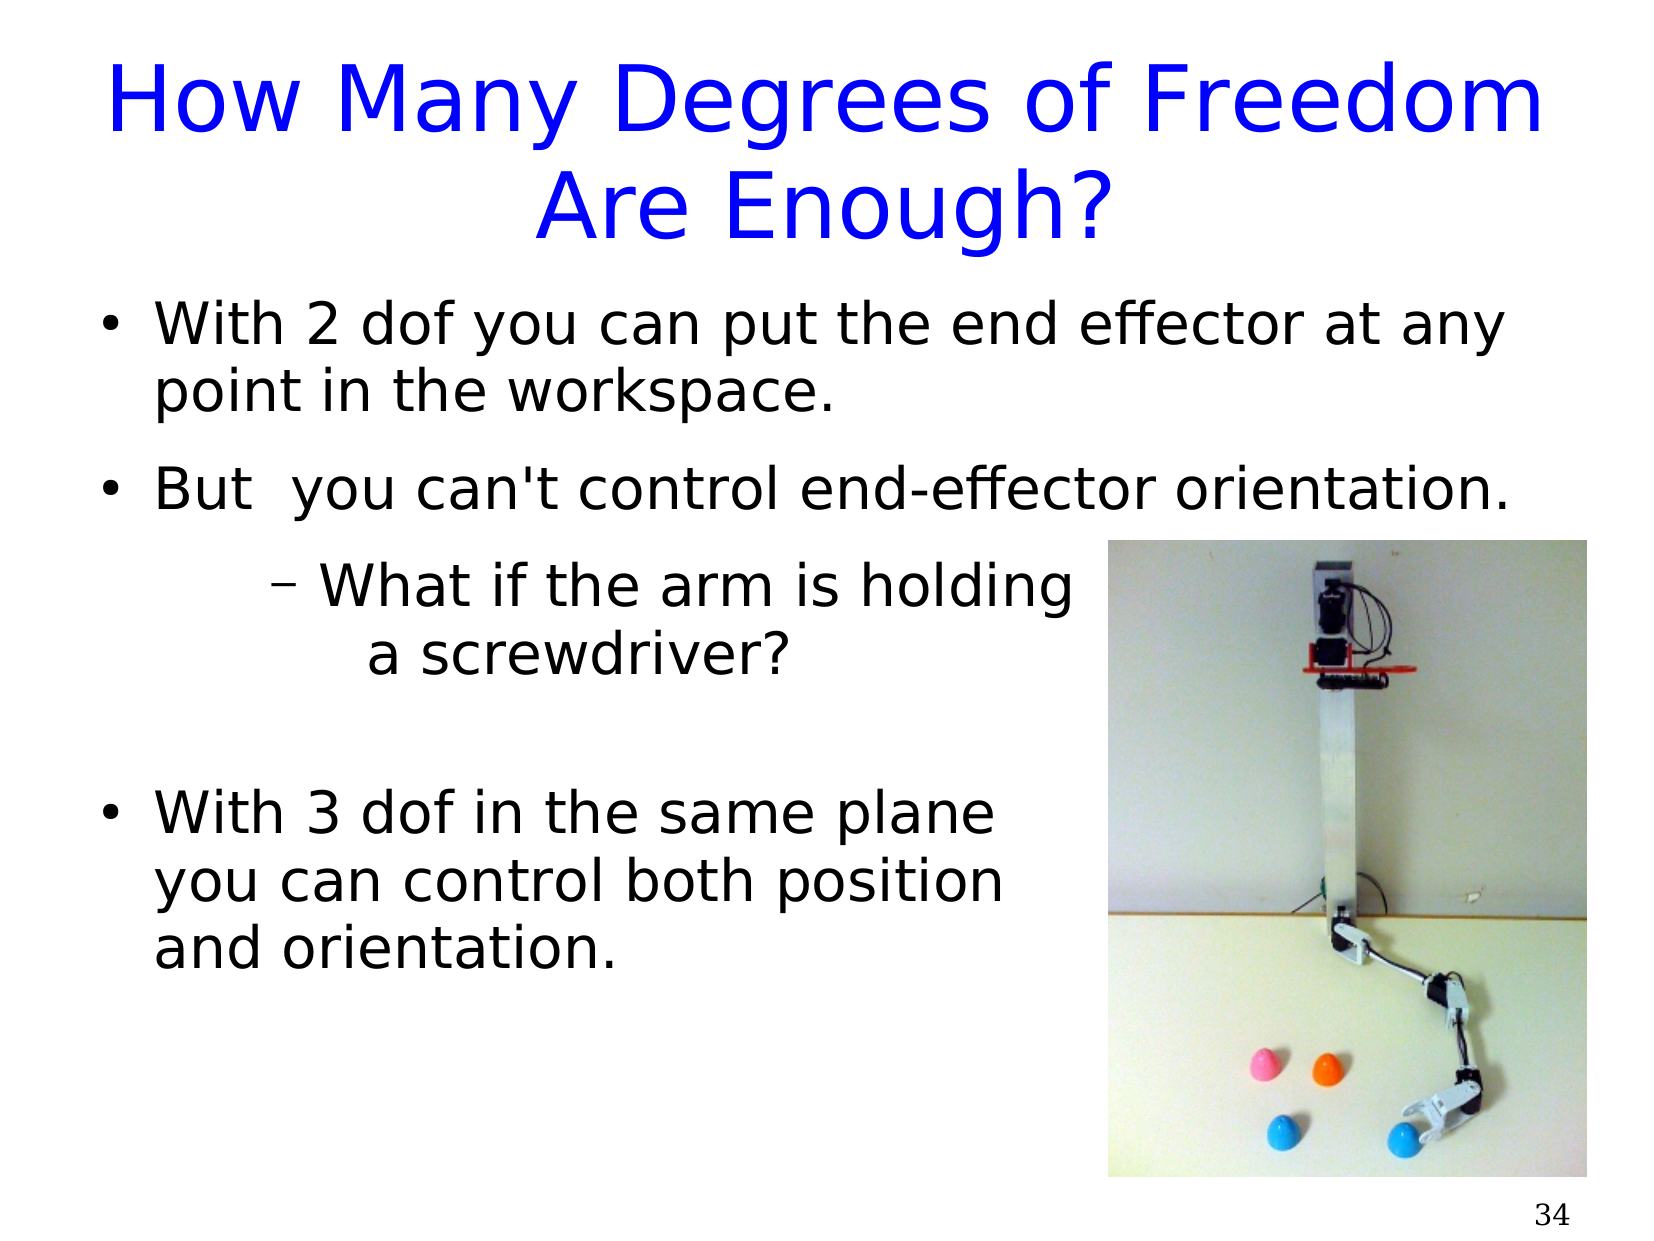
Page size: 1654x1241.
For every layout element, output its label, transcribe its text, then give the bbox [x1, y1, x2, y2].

title How Many Degrees of Freedom Are Enough? [82, 45, 1571, 261]
picture [1108, 540, 1587, 1177]
list With 2 dof you can put the end effector at any point in the workspace. But you can't control end-effector orientation. What if the arm is holding a screwdriver? With 3 dof in the same plane you can control both position and orientation. [82, 290, 1571, 1094]
